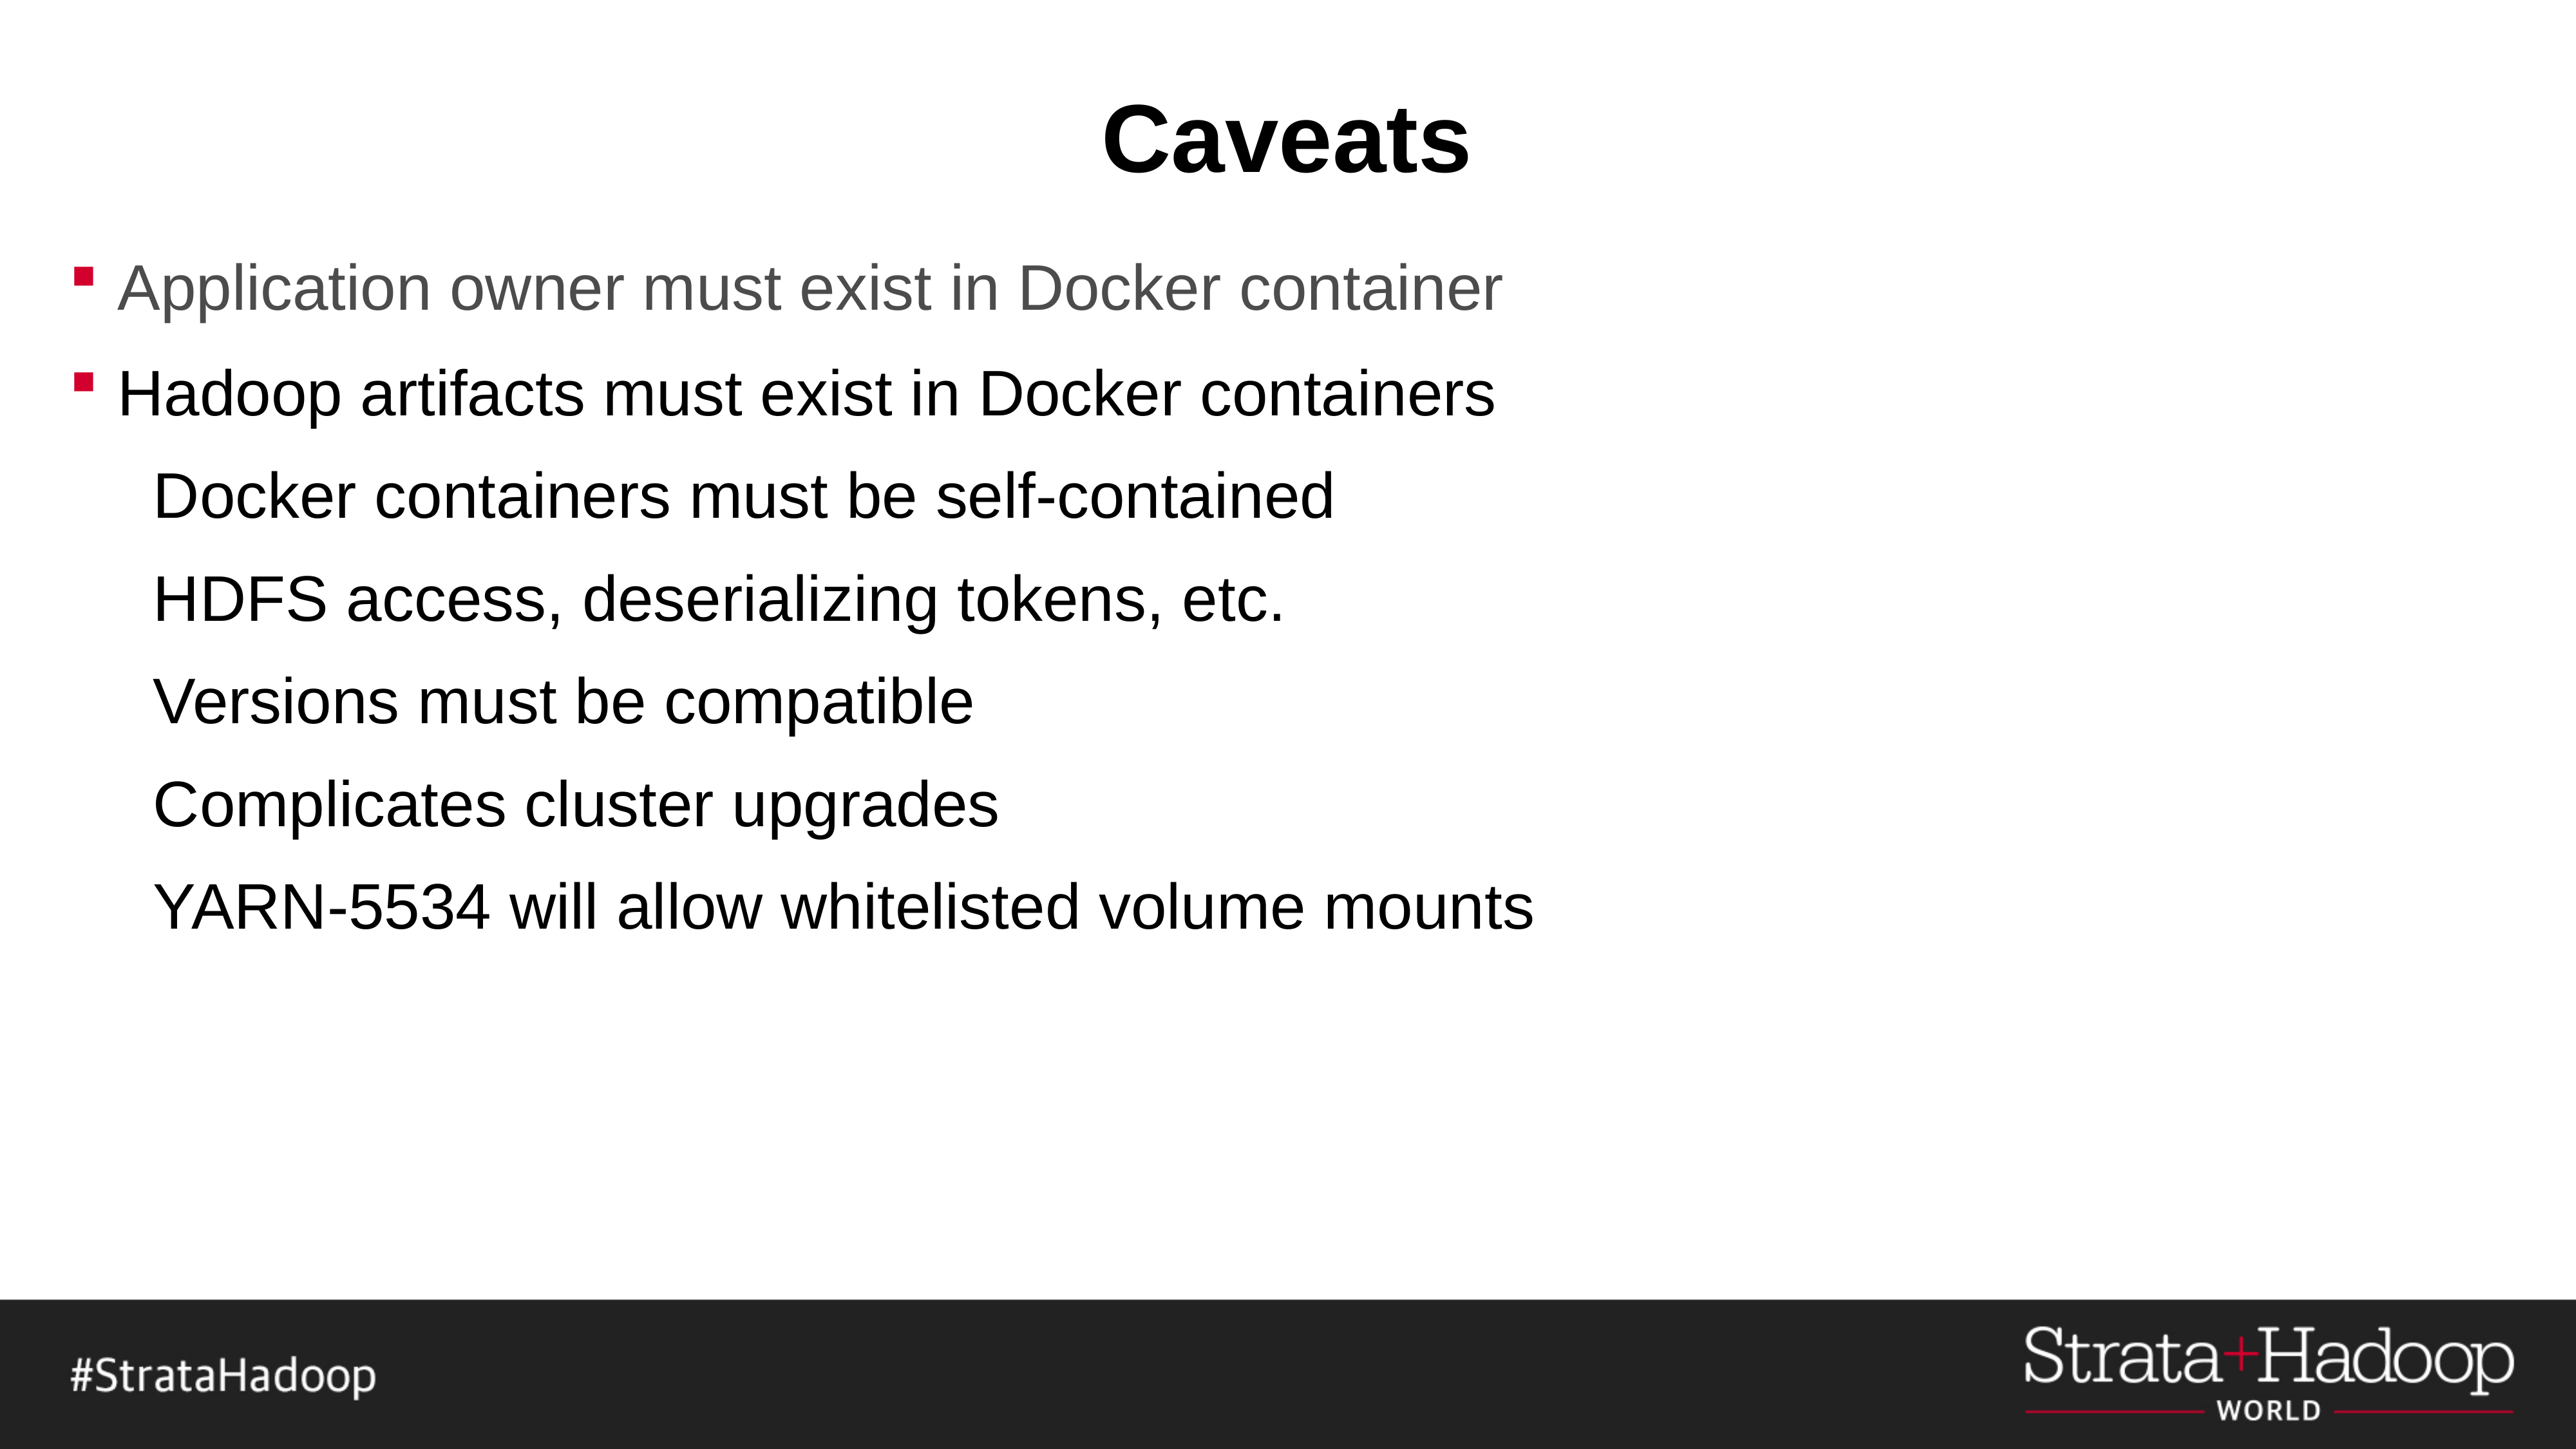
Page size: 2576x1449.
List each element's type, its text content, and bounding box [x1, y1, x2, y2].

title Caveats [65, 25, 2510, 242]
picture [0, 0, 2576, 1449]
list Application owner must exist in Docker container Hadoop artifacts must exist in Docker containers Docker containers must be self-contained HDFS access, deserializing tokens, etc. Versions must be compatible Complicates cluster upgrades YARN-5534 will allow whitelisted volume mounts [65, 242, 2510, 1449]
